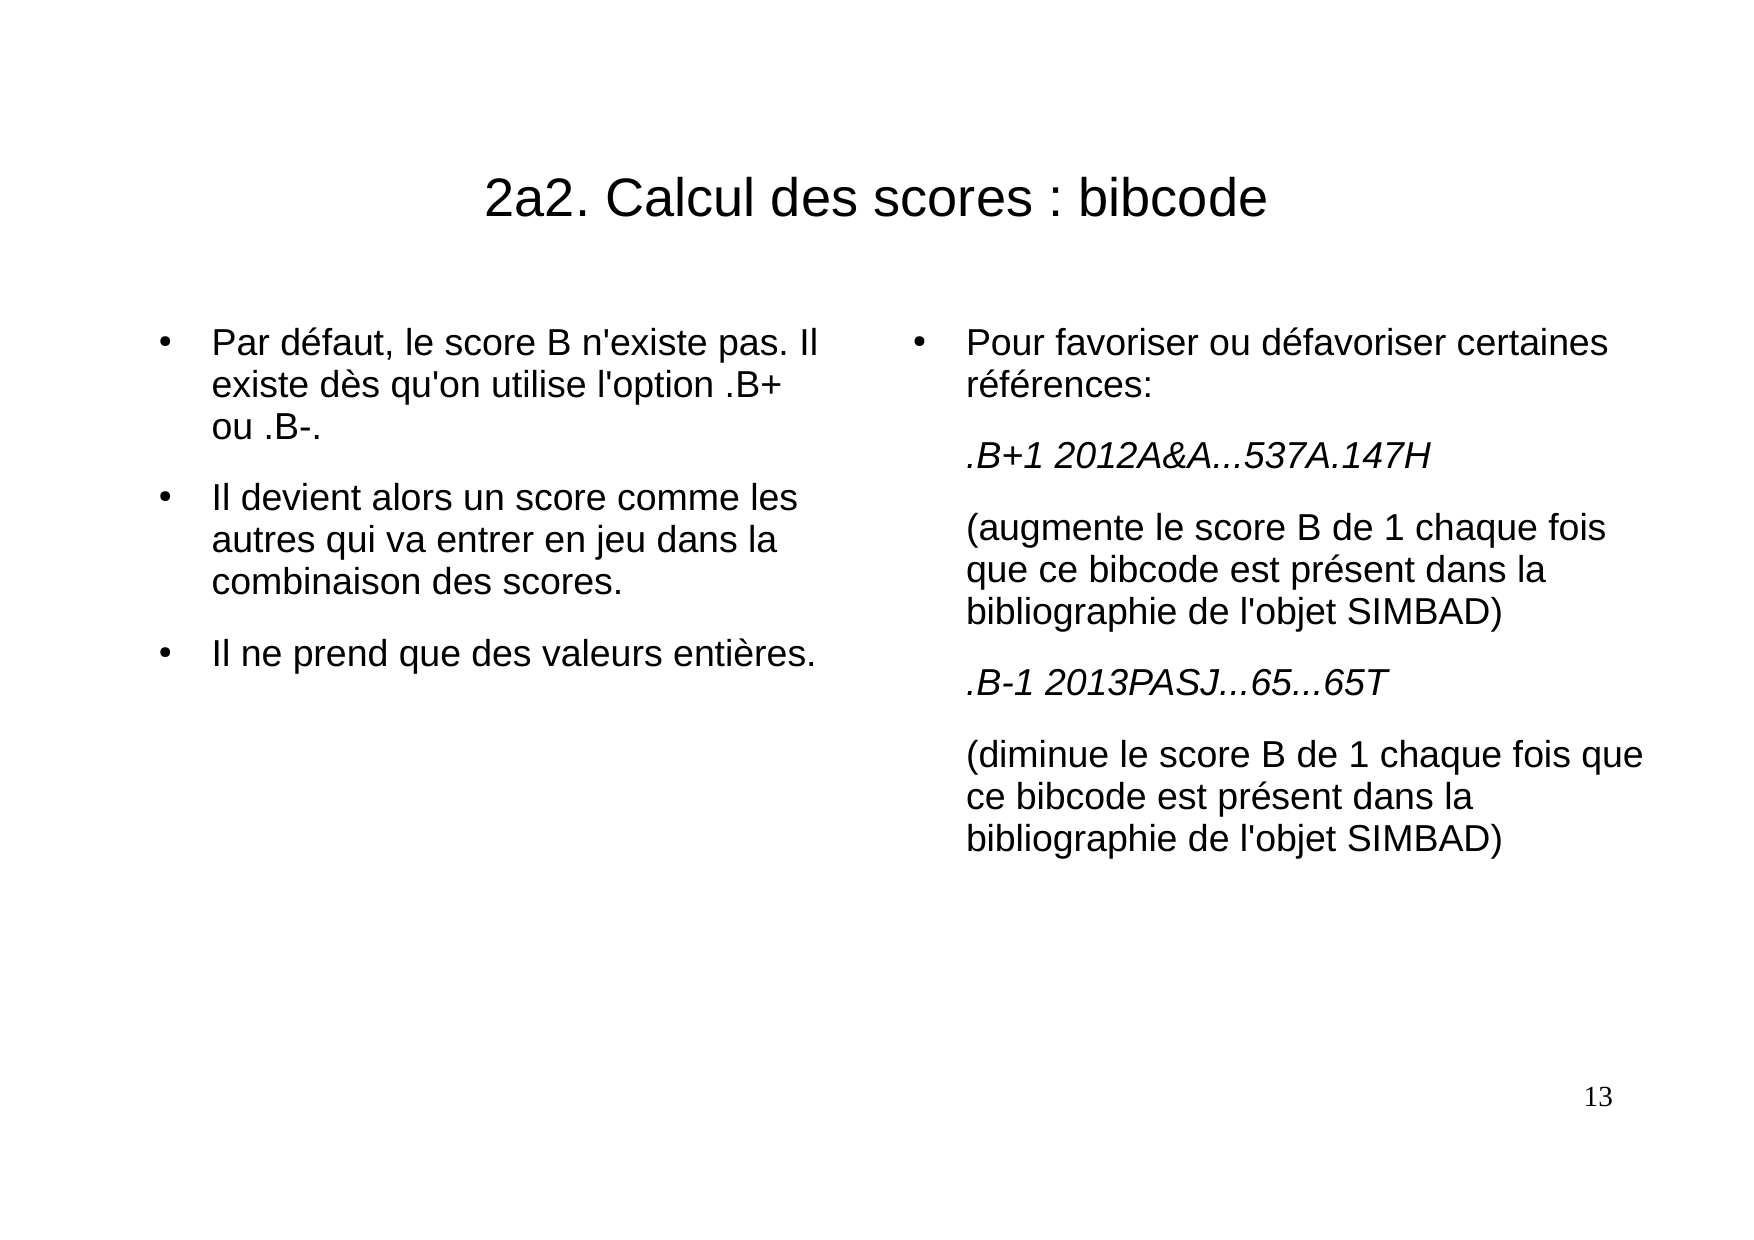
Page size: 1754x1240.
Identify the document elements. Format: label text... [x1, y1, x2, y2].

title 2a2. Calcul des scores : bibcode [140, 111, 1614, 284]
list Pour favoriser ou défavoriser certaines références: .B+1 2012A&A...537A.147H (augmente le score B de 1 chaque fois que ce bibcode est présent dans la bibliographie de l'objet SIMBAD) .B-1 2013PASJ...65...65T (diminue le score B de 1 chaque fois que ce bibcode est présent dans la bibliographie de l'objet SIMBAD) [895, 321, 1654, 1152]
list Par défaut, le score B n'existe pas. Il existe dès qu'on utilise l'option .B+ ou .B-. Il devient alors un score comme les autres qui va entrer en jeu dans la combinaison des scores. Il ne prend que des valeurs entières. [140, 321, 827, 1004]
